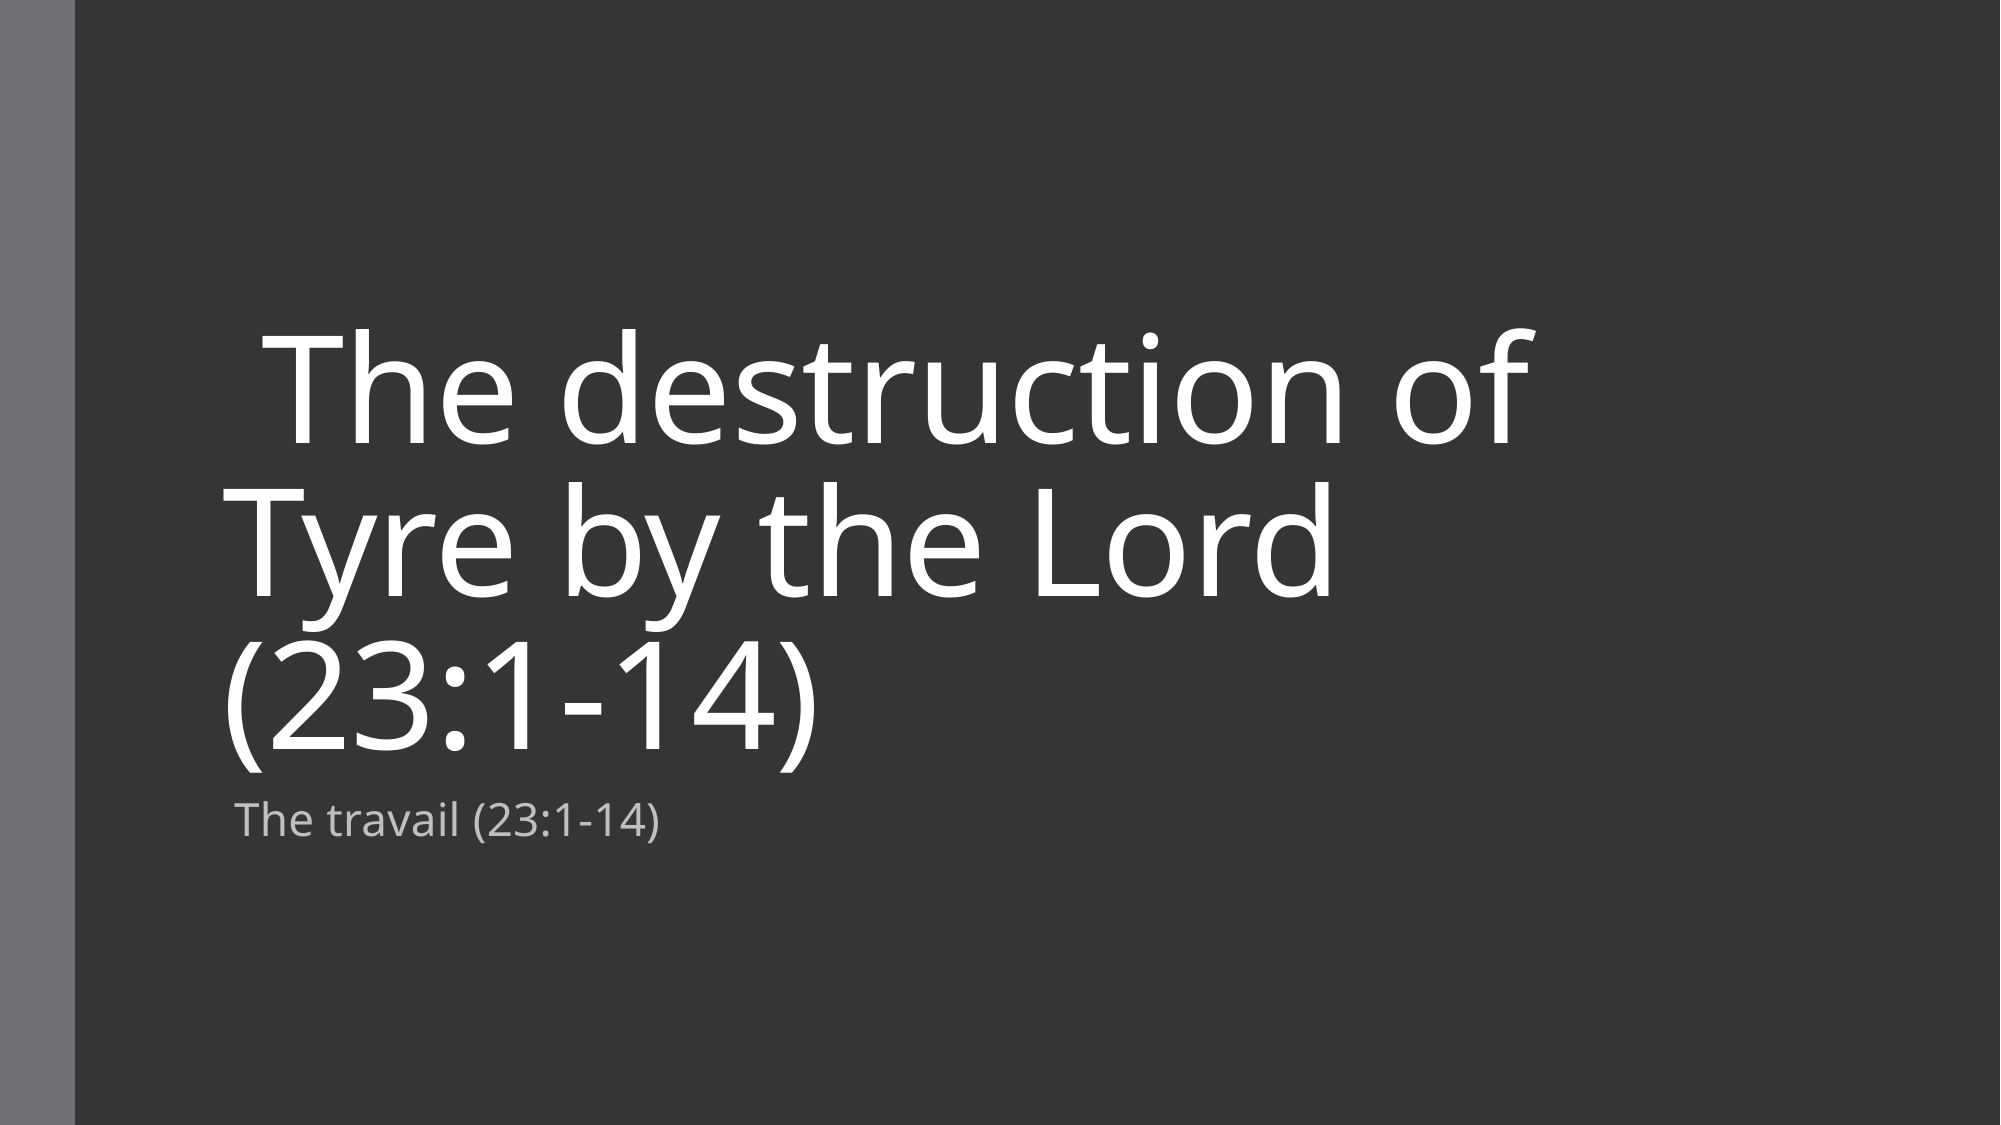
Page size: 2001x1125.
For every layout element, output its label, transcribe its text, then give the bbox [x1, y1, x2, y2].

subtitle The travail (23:1-14) [206, 787, 1752, 1066]
title The destruction of Tyre by the Lord (23:1-14) [206, 124, 1752, 787]
